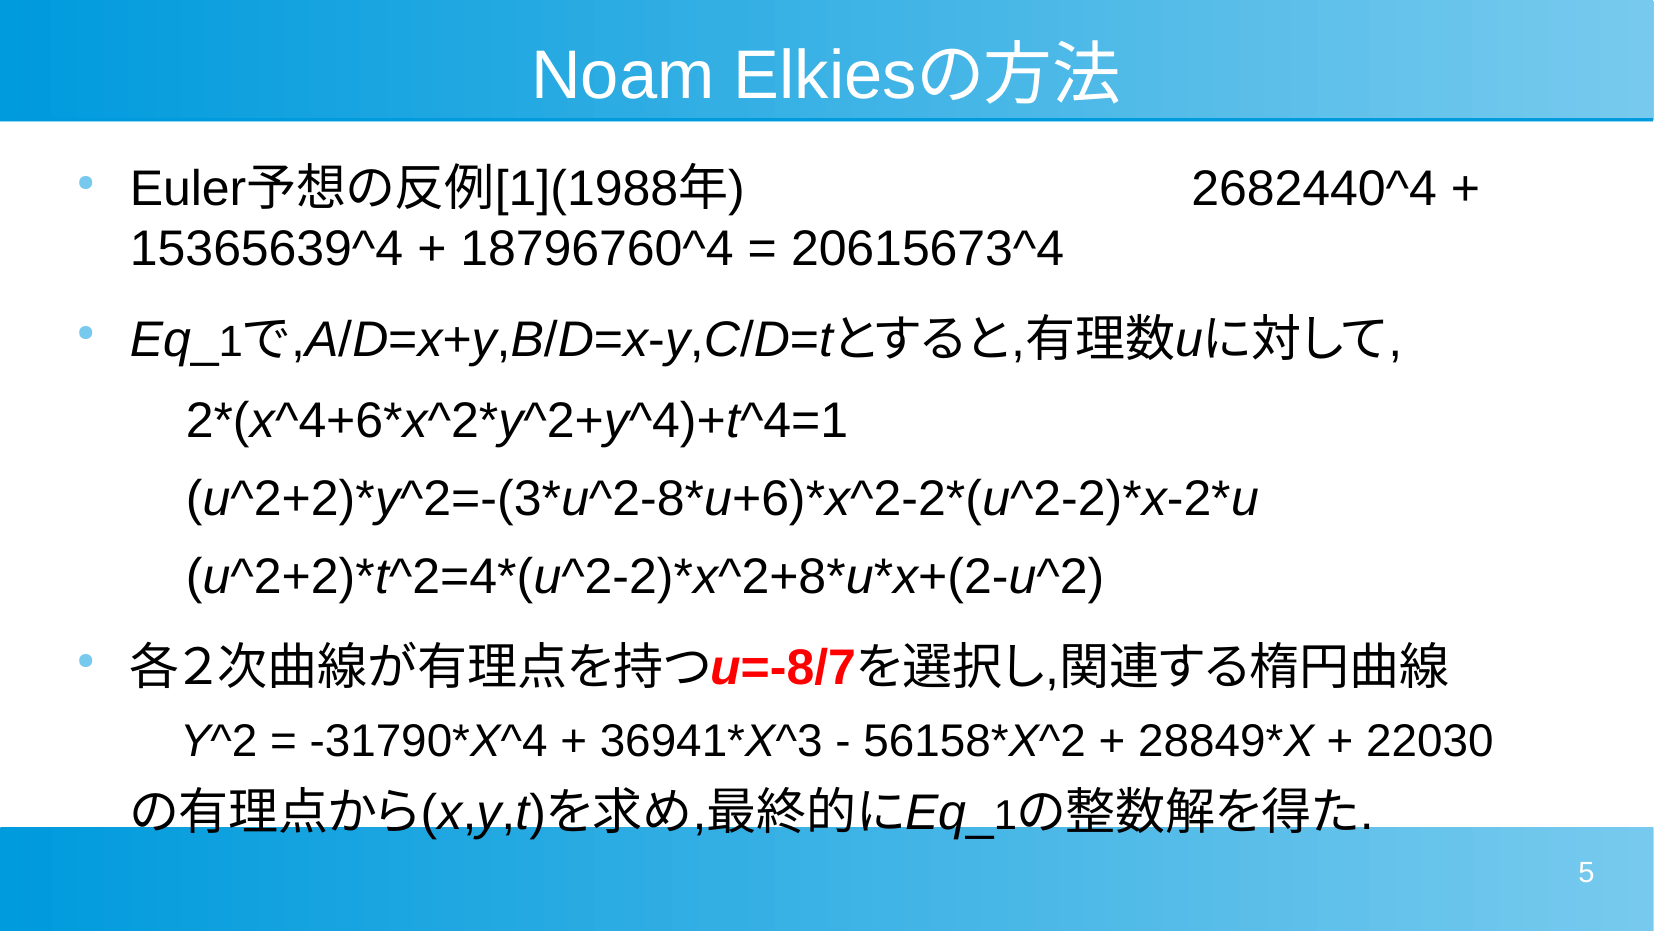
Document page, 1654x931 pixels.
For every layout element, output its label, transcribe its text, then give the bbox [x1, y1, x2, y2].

title Noam Elkiesの方法 [59, 29, 1595, 108]
list Euler予想の反例[1](1988年) 2682440^4 + 15365639^4 + 18796760^4 = 20615673^4 Eq_1で,A/D=x+y,B/D=x-y,C/D=tとすると,有理数uに対して, 2*(x^4+6*x^2*y^2+y^4)+t^4=1 (u^2+2)*y^2=-(3*u^2-8*u+6)*x^2-2*(u^2-2)*x-2*u (u^2+2)*t^2=4*(u^2-2)*x^2+8*u*x+(2-u^2) 各２次曲線が有理点を持つu=-8/7を選択し,関連する楕円曲線 Y^2 = -31790*X^4 + 36941*X^3 - 56158*X^2 + 28849*X + 22030 の有理点から(x,y,t)を求め,最終的にEq_1の整数解を得た. [59, 147, 1595, 798]
